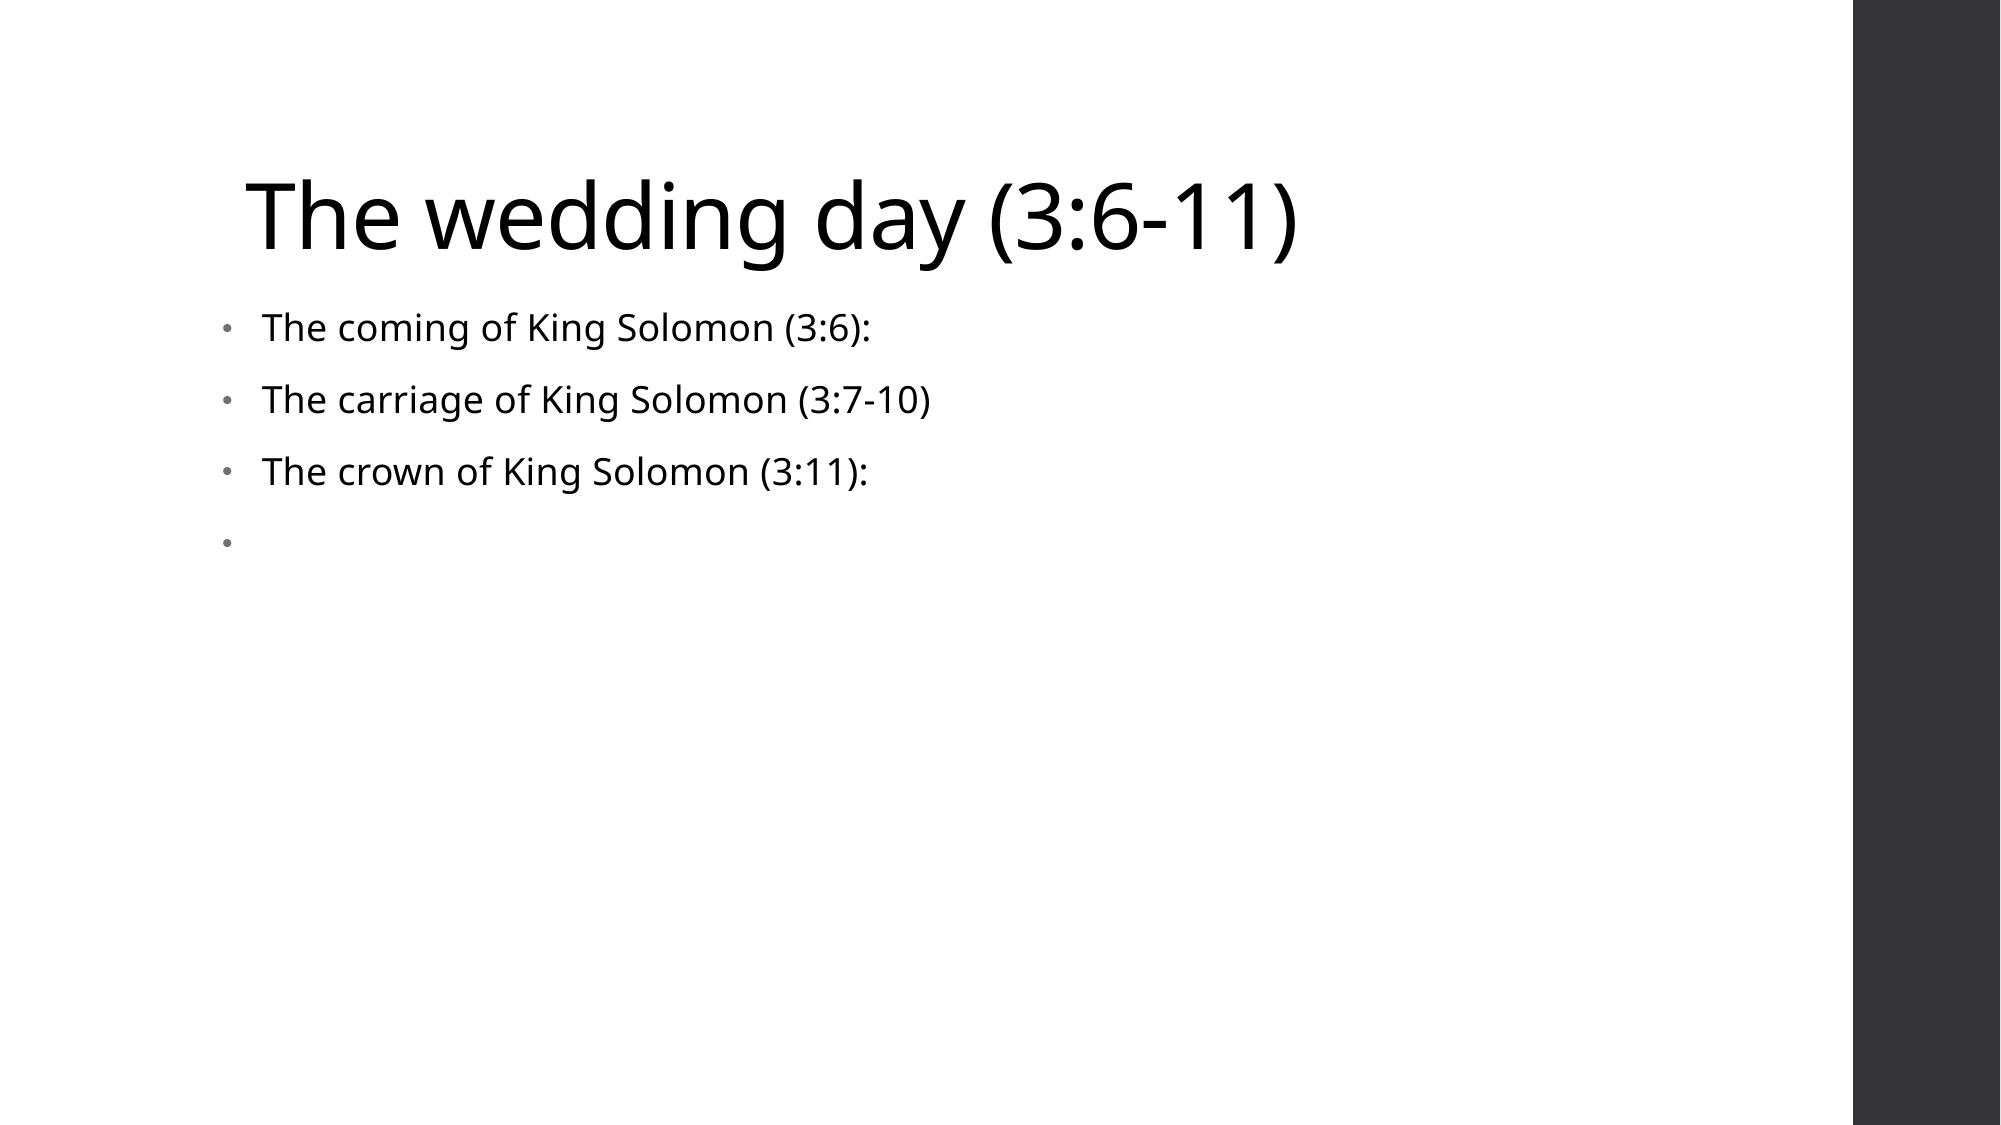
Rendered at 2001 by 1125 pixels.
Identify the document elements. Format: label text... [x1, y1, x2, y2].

title The wedding day (3:6-11) [206, 60, 1797, 278]
list The coming of King Solomon (3:6): The carriage of King Solomon (3:7-10) The crown of King Solomon (3:11): [206, 299, 1617, 1014]
